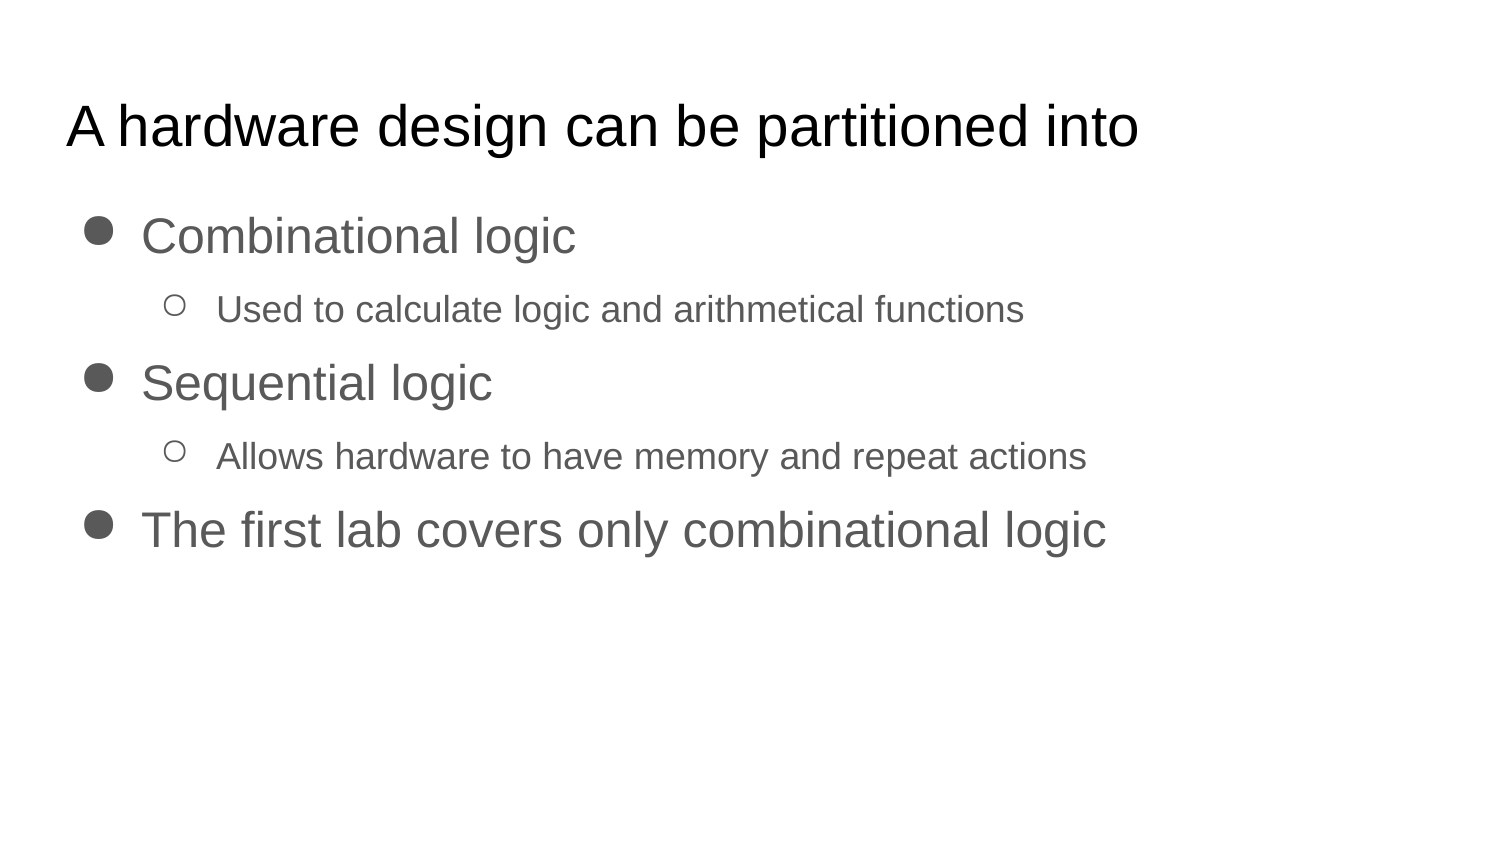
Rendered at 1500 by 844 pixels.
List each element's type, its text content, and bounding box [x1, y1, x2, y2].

list Combinational logic Used to calculate logic and arithmetical functions Sequential logic Allows hardware to have memory and repeat actions The first lab covers only combinational logic [51, 189, 1449, 750]
title A hardware design can be partitioned into [51, 72, 1449, 167]
